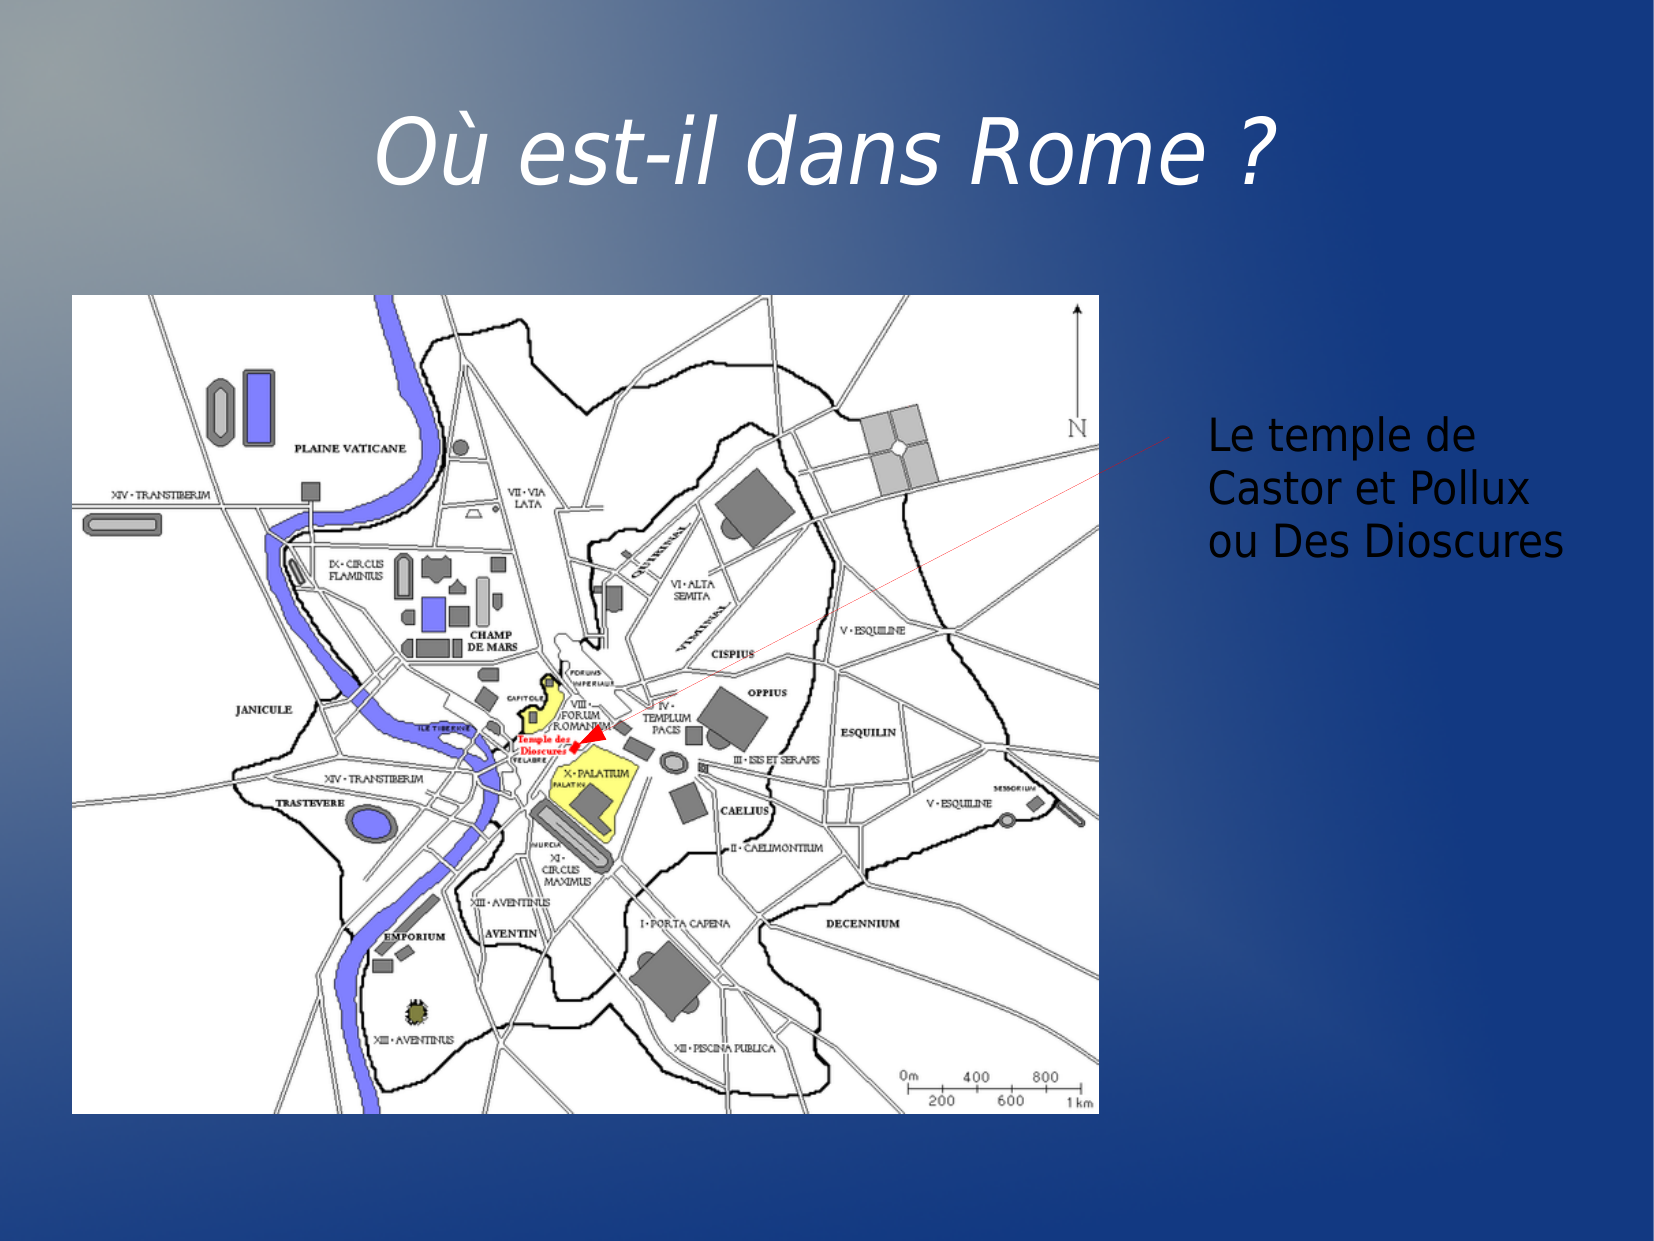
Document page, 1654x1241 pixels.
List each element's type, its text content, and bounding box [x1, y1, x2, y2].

picture [0, 0, 1654, 1241]
text_box Le temple de Castor et Pollux ou Des Dioscures [1192, 401, 1607, 577]
title Où est-il dans Rome ? [82, 49, 1571, 257]
